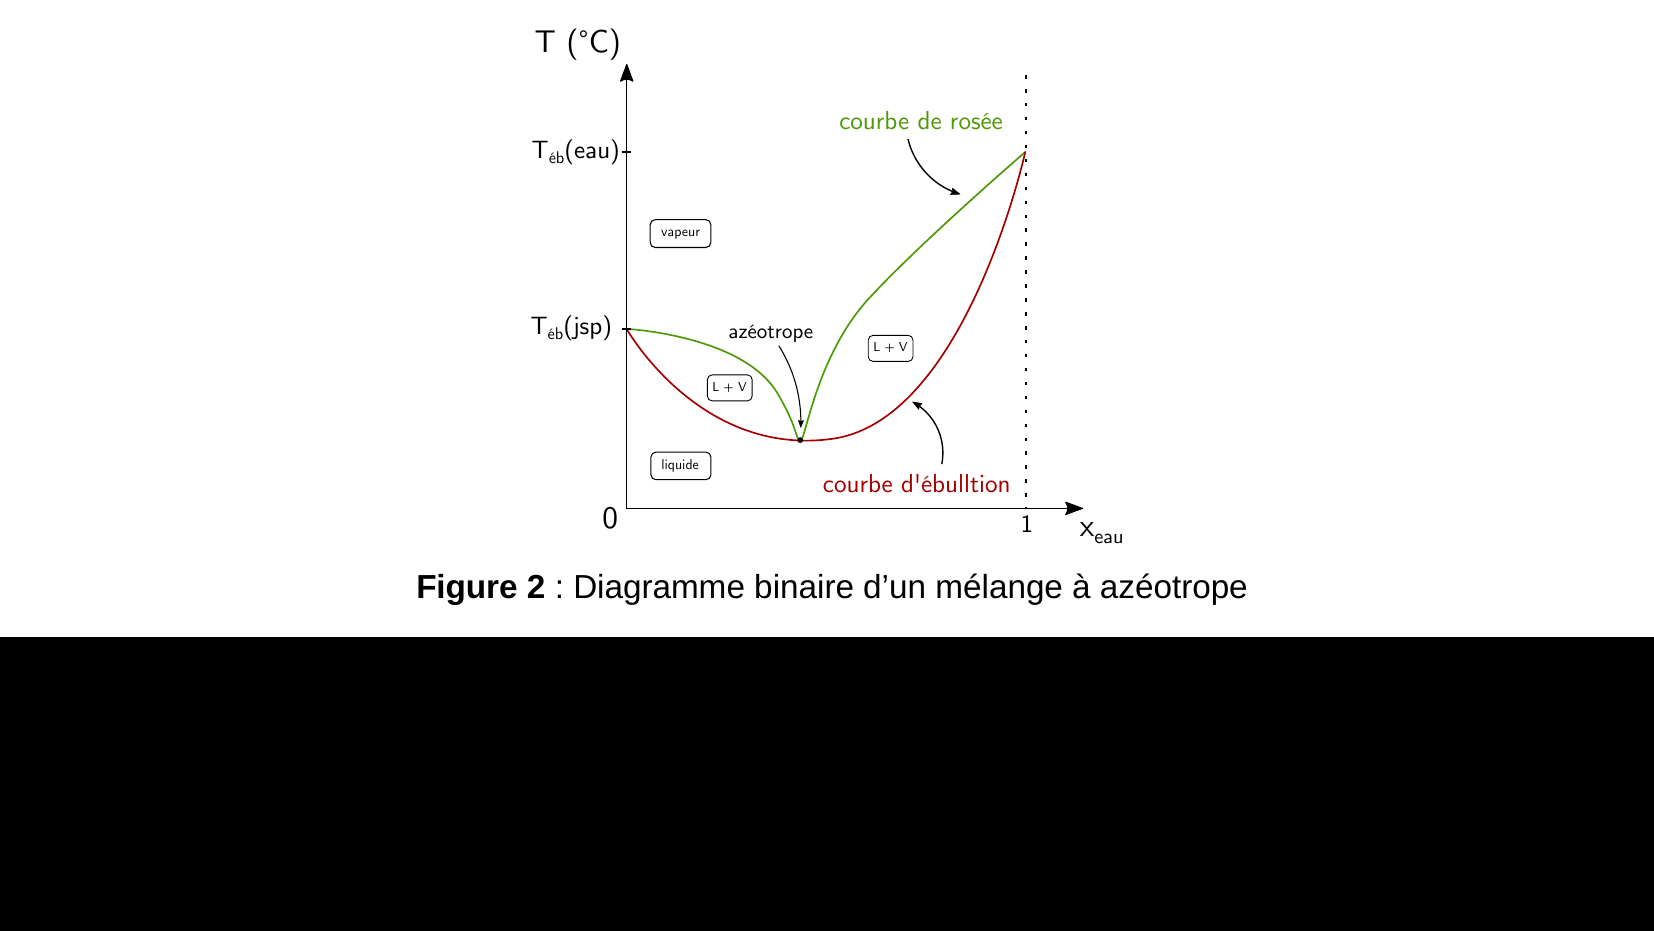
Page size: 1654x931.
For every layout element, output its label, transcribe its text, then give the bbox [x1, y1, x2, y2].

text_box [0, 637, 1654, 931]
picture [531, 28, 1123, 544]
text_box Figure 2 : Diagramme binaire d’un mélange à azéotrope [401, 560, 1300, 637]
